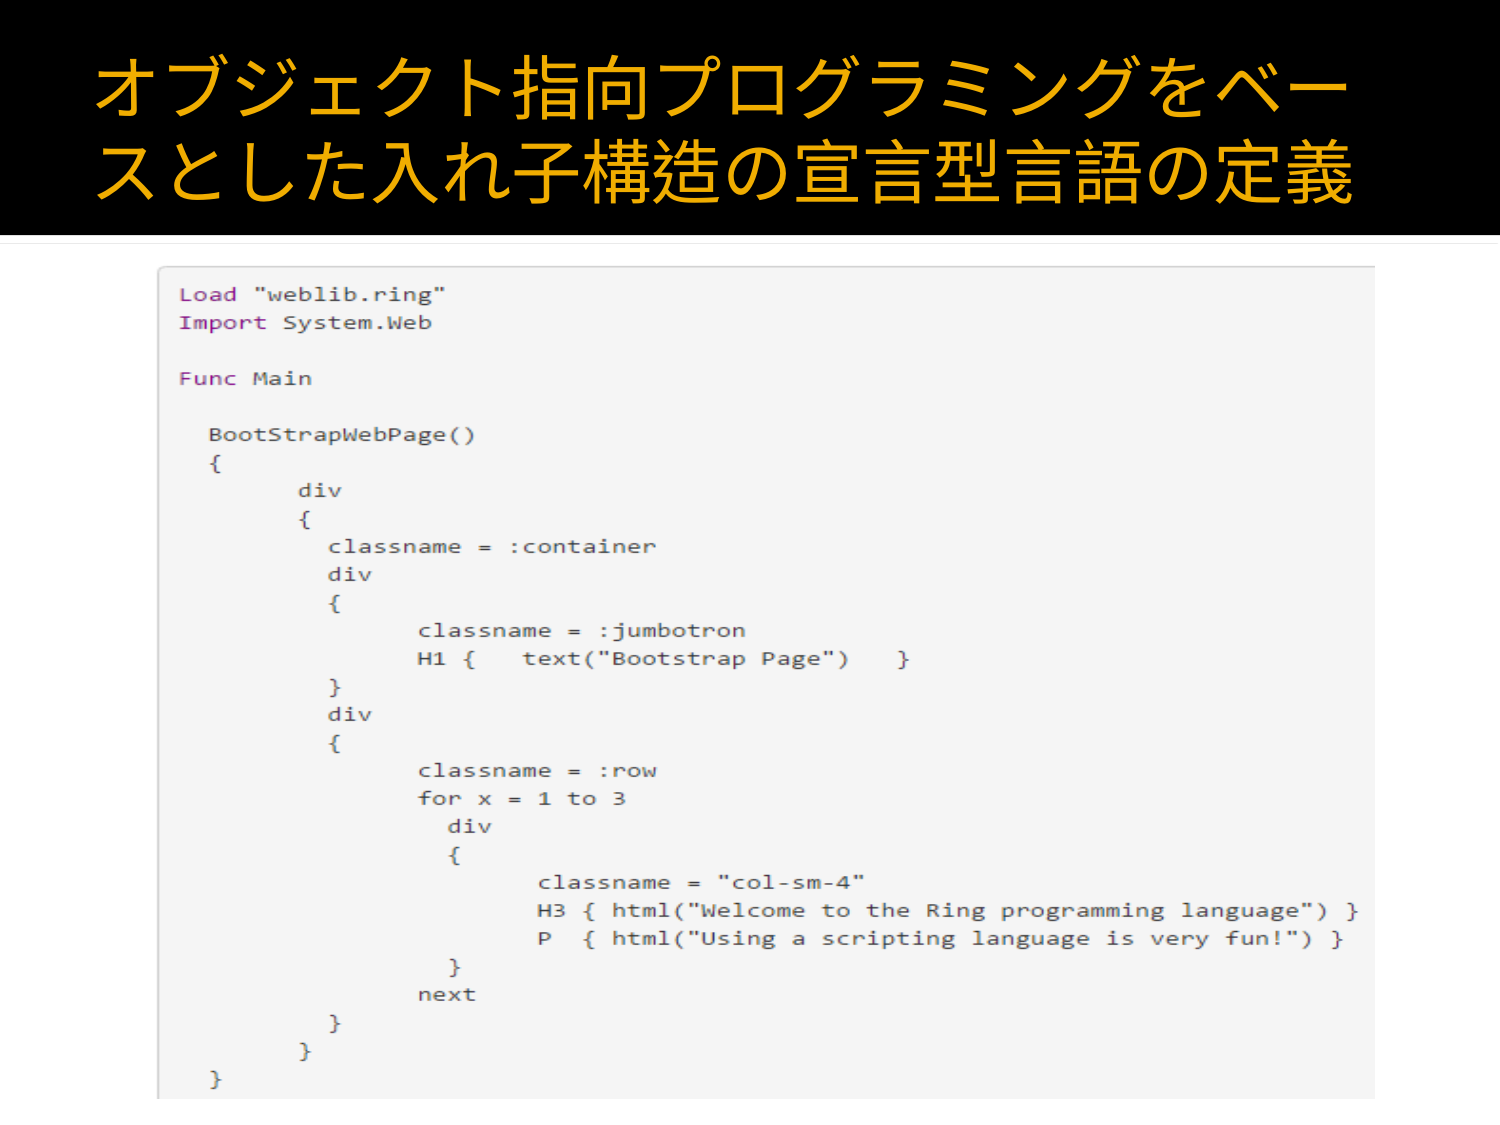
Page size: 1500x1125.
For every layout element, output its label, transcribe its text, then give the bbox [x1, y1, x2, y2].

picture [150, 262, 1375, 1099]
title オブジェクト指向プログラミングをベースとした入れ子構造の宣言型言語の定義 [75, 25, 1425, 231]
